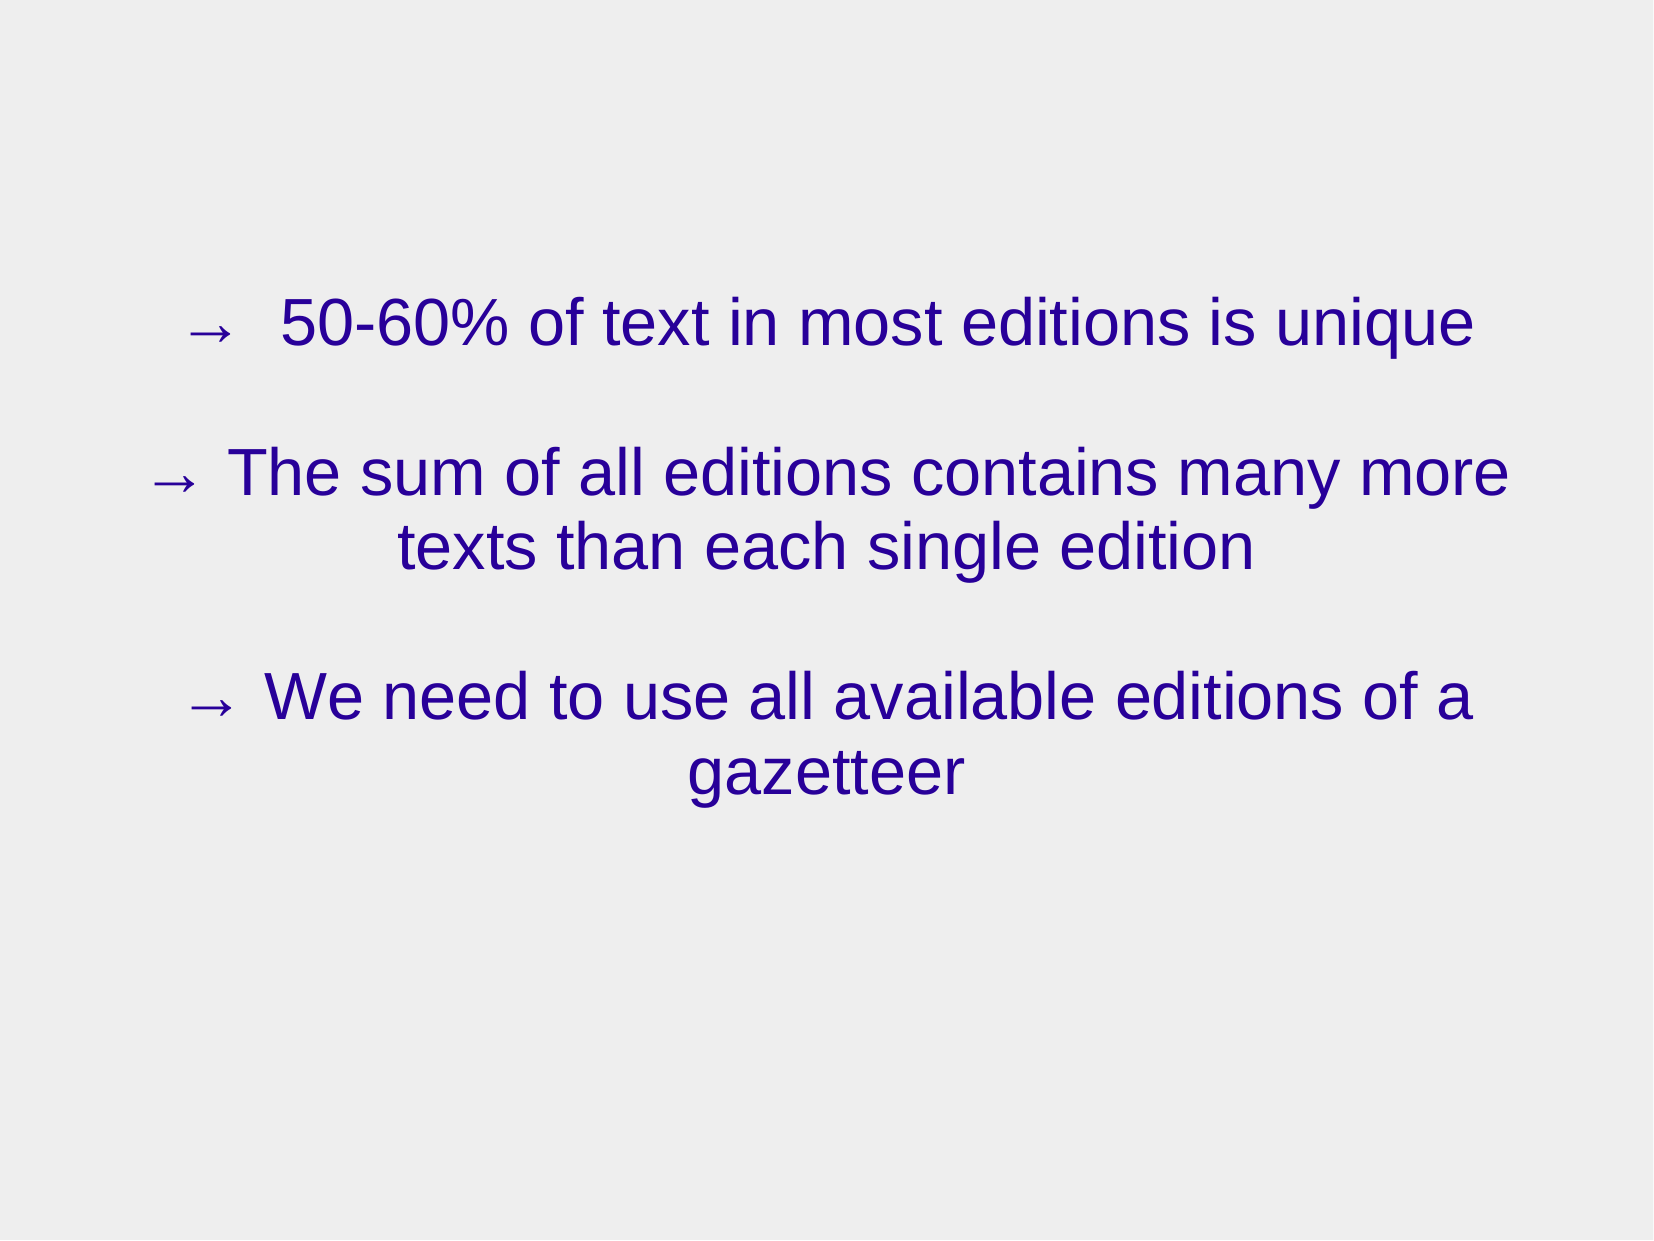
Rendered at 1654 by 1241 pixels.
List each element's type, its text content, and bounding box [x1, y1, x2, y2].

subtitle → 50-60% of text in most editions is unique → The sum of all editions contains many more texts than each single edition → We need to use all available editions of a gazetteer [82, 49, 1571, 1045]
